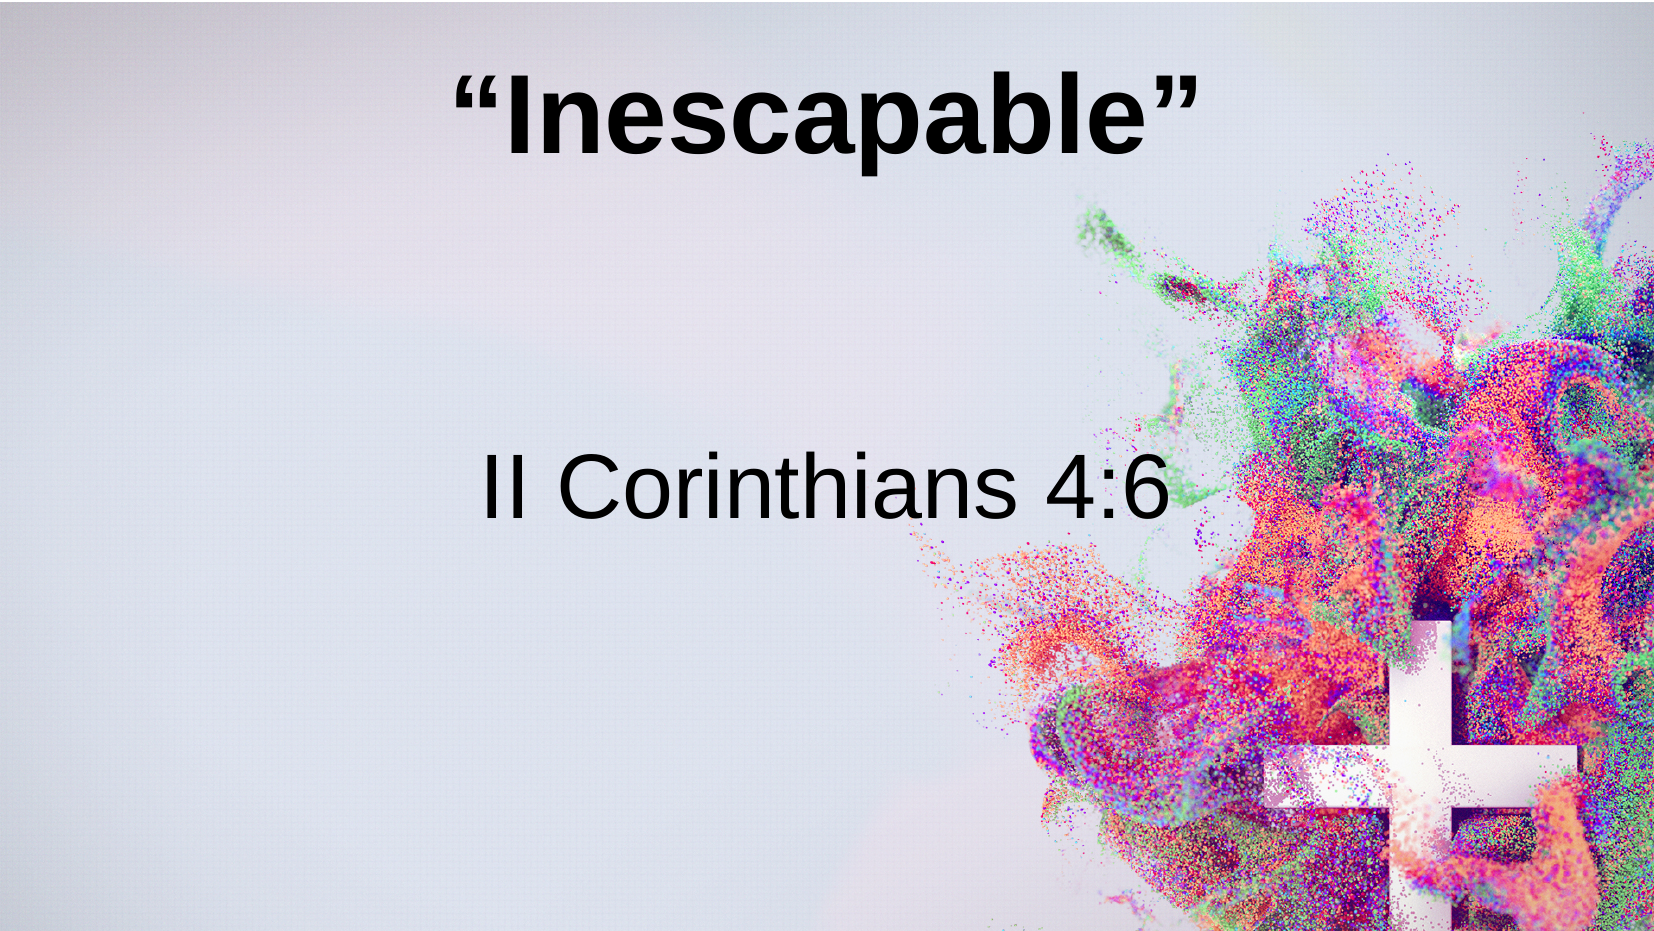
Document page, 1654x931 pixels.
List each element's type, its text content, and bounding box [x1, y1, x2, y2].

picture [0, 2, 1654, 931]
title “Inescapable” [82, 37, 1571, 193]
subtitle II Corinthians 4:6 [82, 217, 1571, 758]
